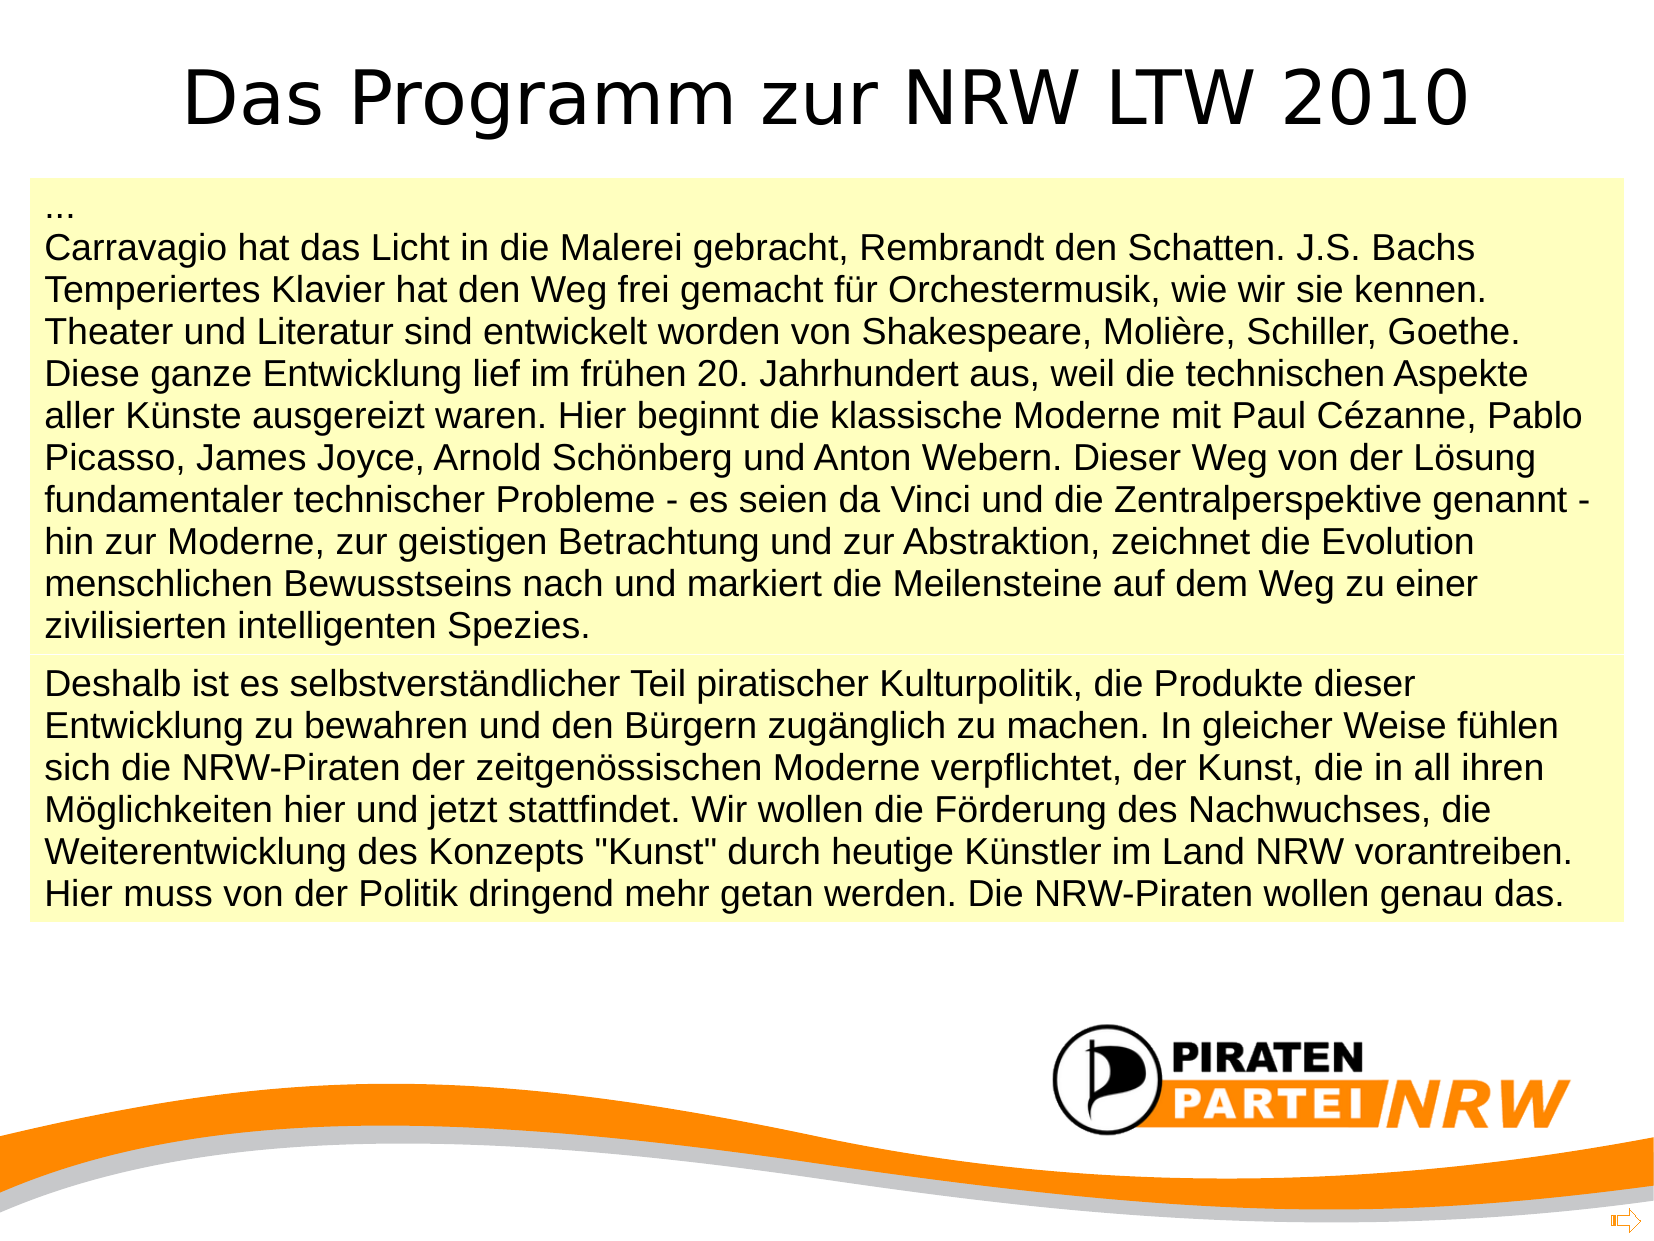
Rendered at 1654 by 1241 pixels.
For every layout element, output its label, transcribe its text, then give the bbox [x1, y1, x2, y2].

title Das Programm zur NRW LTW 2010 [82, 54, 1571, 143]
table_header ... Carravagio hat das Licht in die Malerei gebracht, Rembrandt den Schatten. J.S. Bachs Temperiertes Klavier hat den Weg frei gemacht für Orchestermusik, wie wir sie kennen. Theater und Literatur sind entwickelt worden von Shakespeare, Molière, Schiller, Goethe. Diese ganze Entwicklung lief im frühen 20. Jahrhundert aus, weil die technischen Aspekte aller Künste ausgereizt waren. Hier beginnt die klassische Moderne mit Paul Cézanne, Pablo Picasso, James Joyce, Arnold Schönberg und Anton Webern. Dieser Weg von der Lösung fundamentaler technischer Probleme - es seien da Vinci und die Zentralperspektive genannt - hin zur Moderne, zur geistigen Betrachtung und zur Abstraktion, zeichnet die Evolution menschlichen Bewusstseins nach und markiert die Meilensteine auf dem Weg zu einer zivilisierten intelligenten Spezies. [30, 178, 1624, 654]
picture [1045, 1021, 1579, 1140]
table_cell Deshalb ist es selbstverständlicher Teil piratischer Kulturpolitik, die Produkte dieser Entwicklung zu bewahren und den Bürgern zugänglich zu machen. In gleicher Weise fühlen sich die NRW-Piraten der zeitgenössischen Moderne verpflichtet, der Kunst, die in all ihren Möglichkeiten hier und jetzt stattfindet. Wir wollen die Förderung des Nachwuchses, die Weiterentwicklung des Konzepts "Kunst" durch heutige Künstler im Land NRW vorantreiben. Hier muss von der Politik dringend mehr getan werden. Die NRW-Piraten wollen genau das. [30, 655, 1624, 922]
